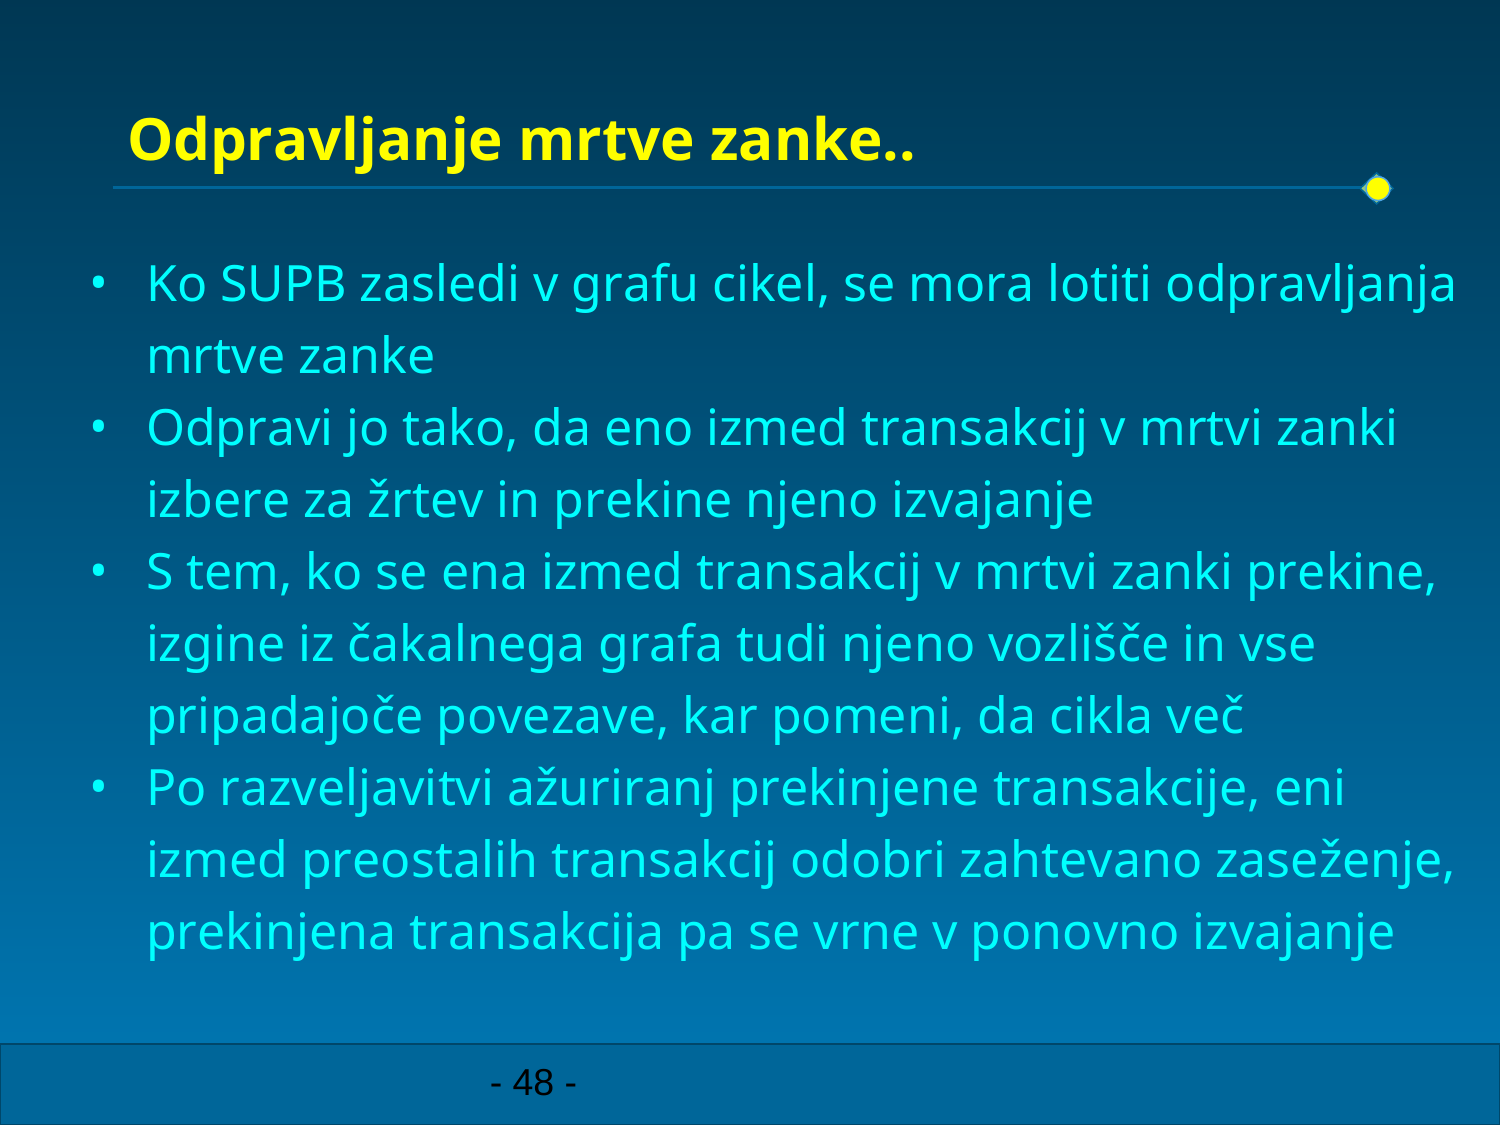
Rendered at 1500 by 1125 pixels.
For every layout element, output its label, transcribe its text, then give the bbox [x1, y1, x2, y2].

title Odpravljanje mrtve zanke.. [112, 94, 1388, 181]
list Ko SUPB zasledi v grafu cikel, se mora lotiti odpravljanja mrtve zanke Odpravi jo tako, da eno izmed transakcij v mrtvi zanki izbere za žrtev in prekine njeno izvajanje S tem, ko se ena izmed transakcij v mrtvi zanki prekine, izgine iz čakalnega grafa tudi njeno vozlišče in vse pripadajoče povezave, kar pomeni, da cikla več Po razveljavitvi ažuriranj prekinjene transakcije, eni izmed preostalih transakcij odobri zahtevano zaseženje, prekinjena transakcija pa se vrne v ponovno izvajanje [75, 231, 1500, 968]
